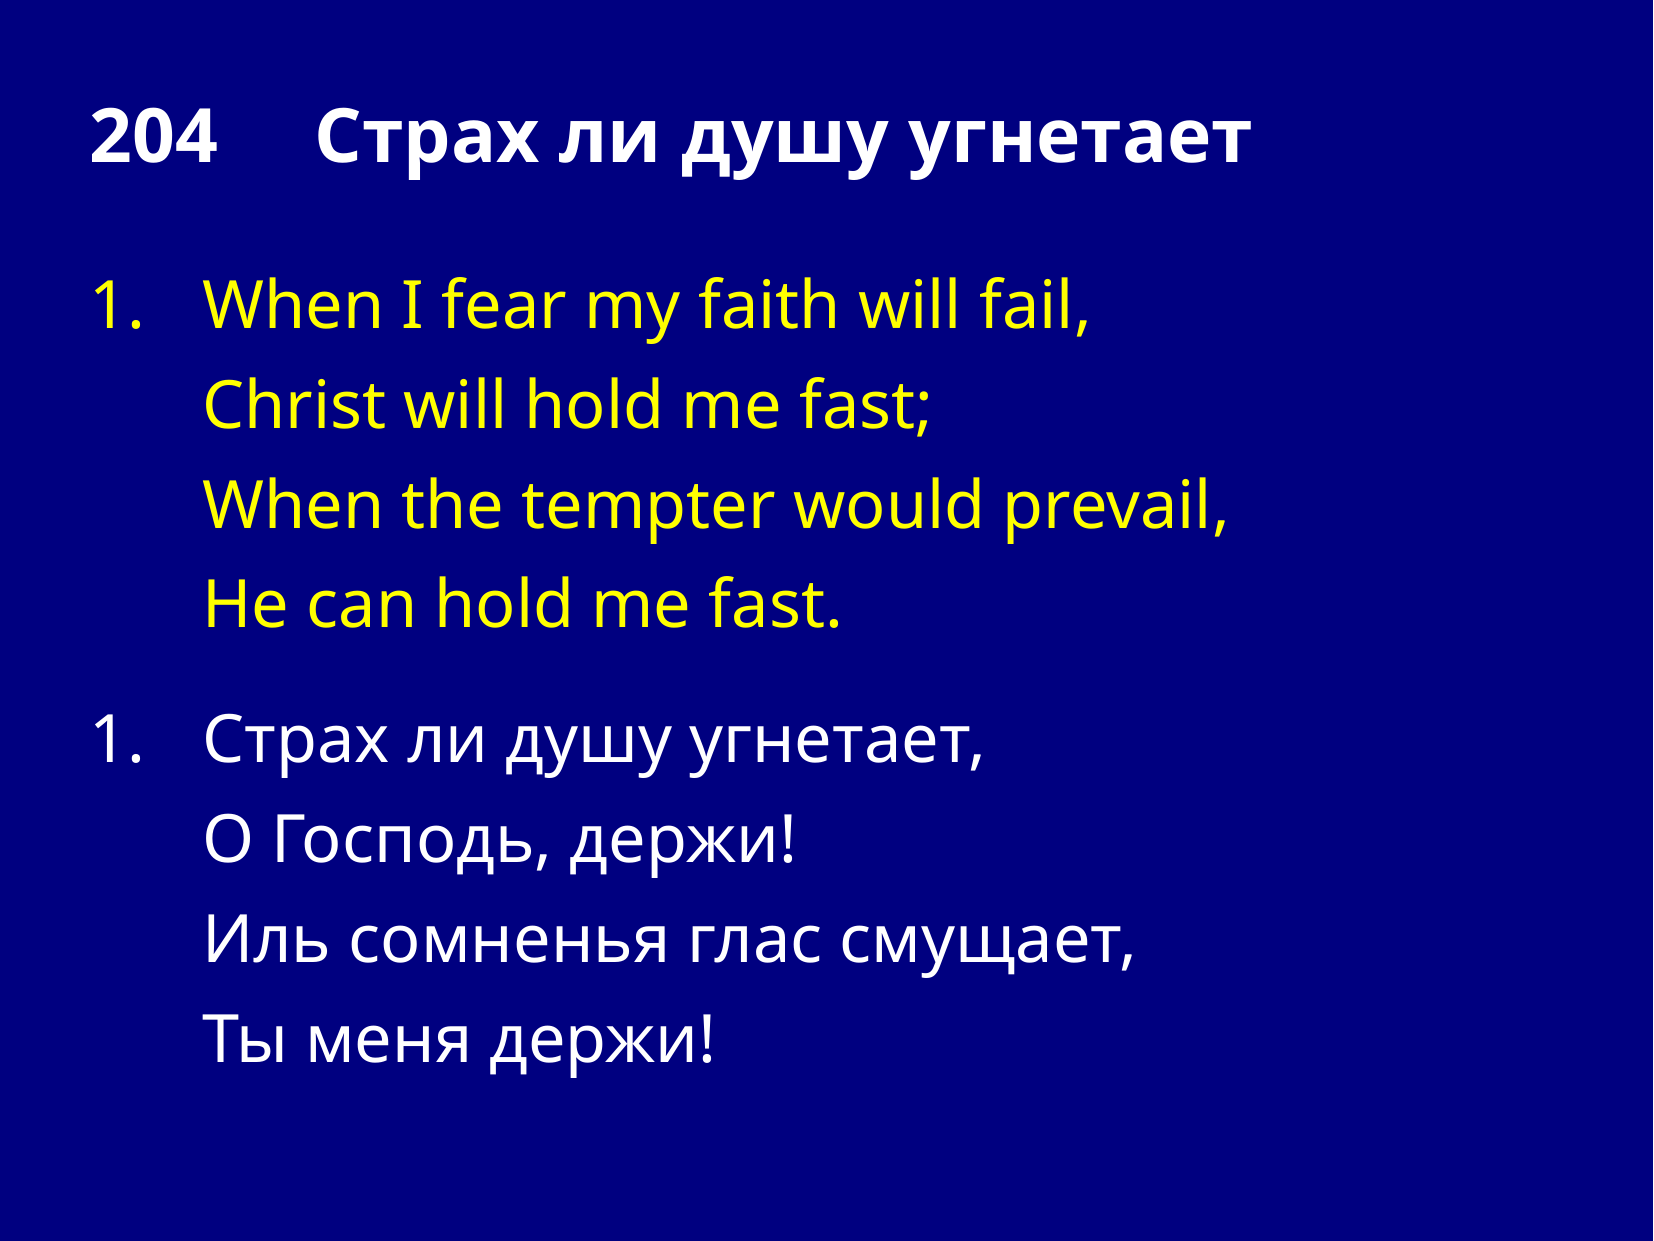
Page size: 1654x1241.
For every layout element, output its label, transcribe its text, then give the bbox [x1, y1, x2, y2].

text_box 1. When I fear my faith will fail, Christ will hold me fast; When the tempter would prevail, He can hold me fast. [75, 188, 1576, 638]
text_box 1. Страх ли душу угнетает, О Господь, держи! Иль сомненья глас смущает, Ты меня держи! [75, 675, 1576, 1163]
text_box 204 Страх ли душу угнетает [75, 75, 1576, 188]
